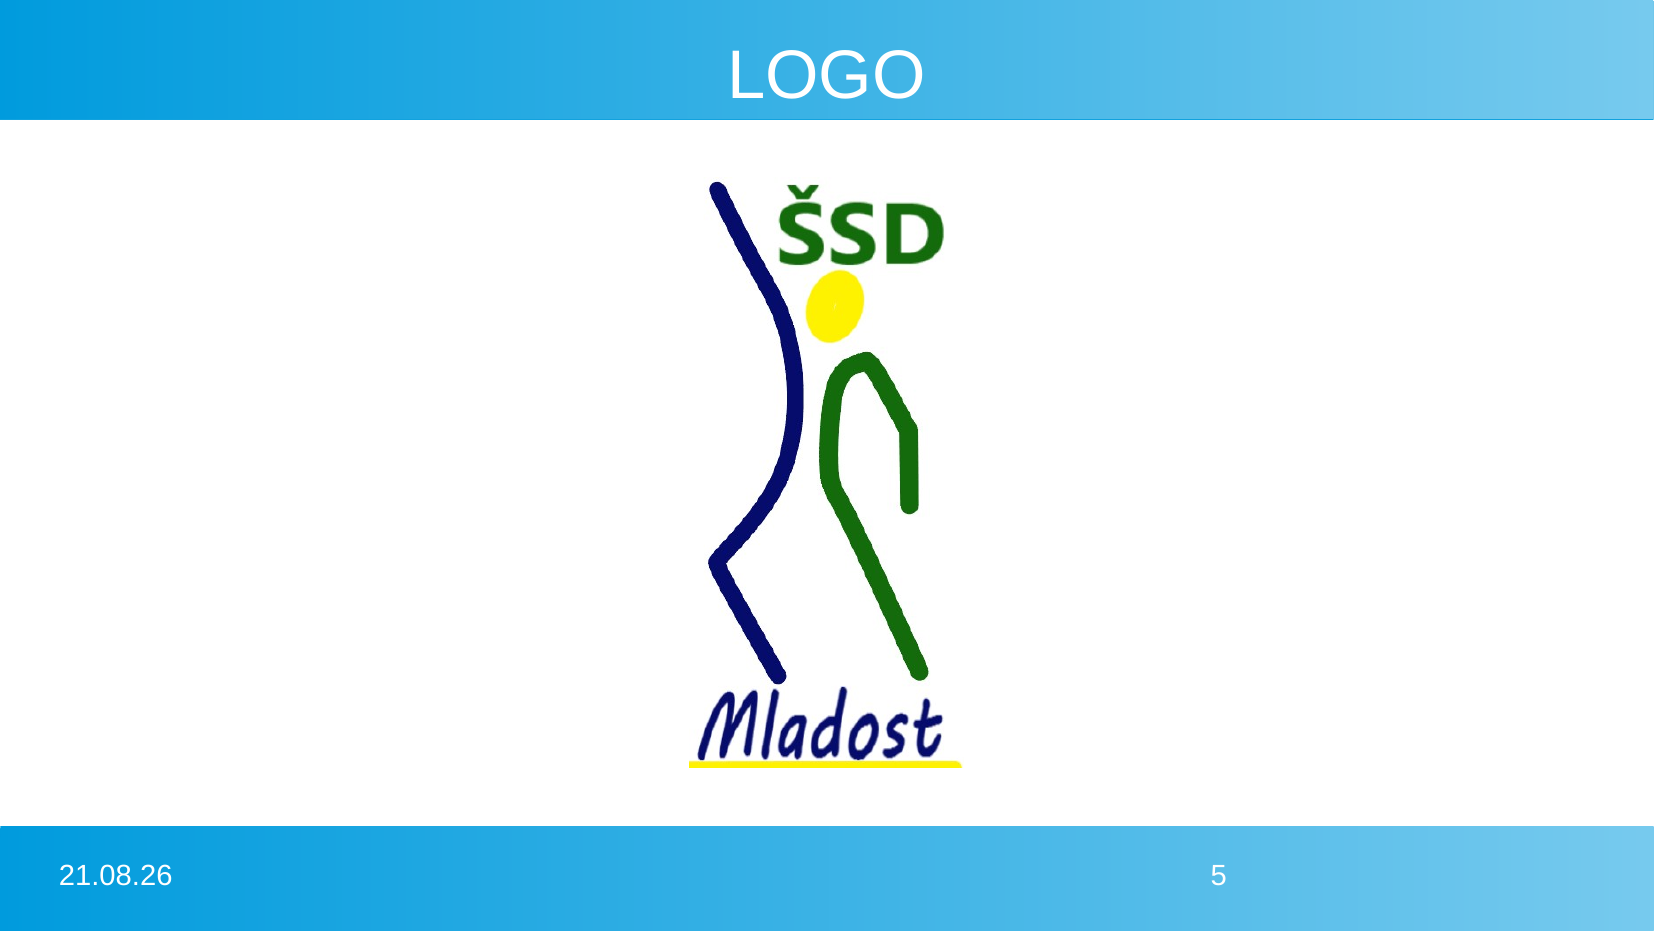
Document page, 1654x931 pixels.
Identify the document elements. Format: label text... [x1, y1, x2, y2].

picture [689, 177, 964, 768]
text_box [1210, 856, 1595, 916]
title LOGO [59, 29, 1595, 108]
text_box [59, 856, 443, 916]
